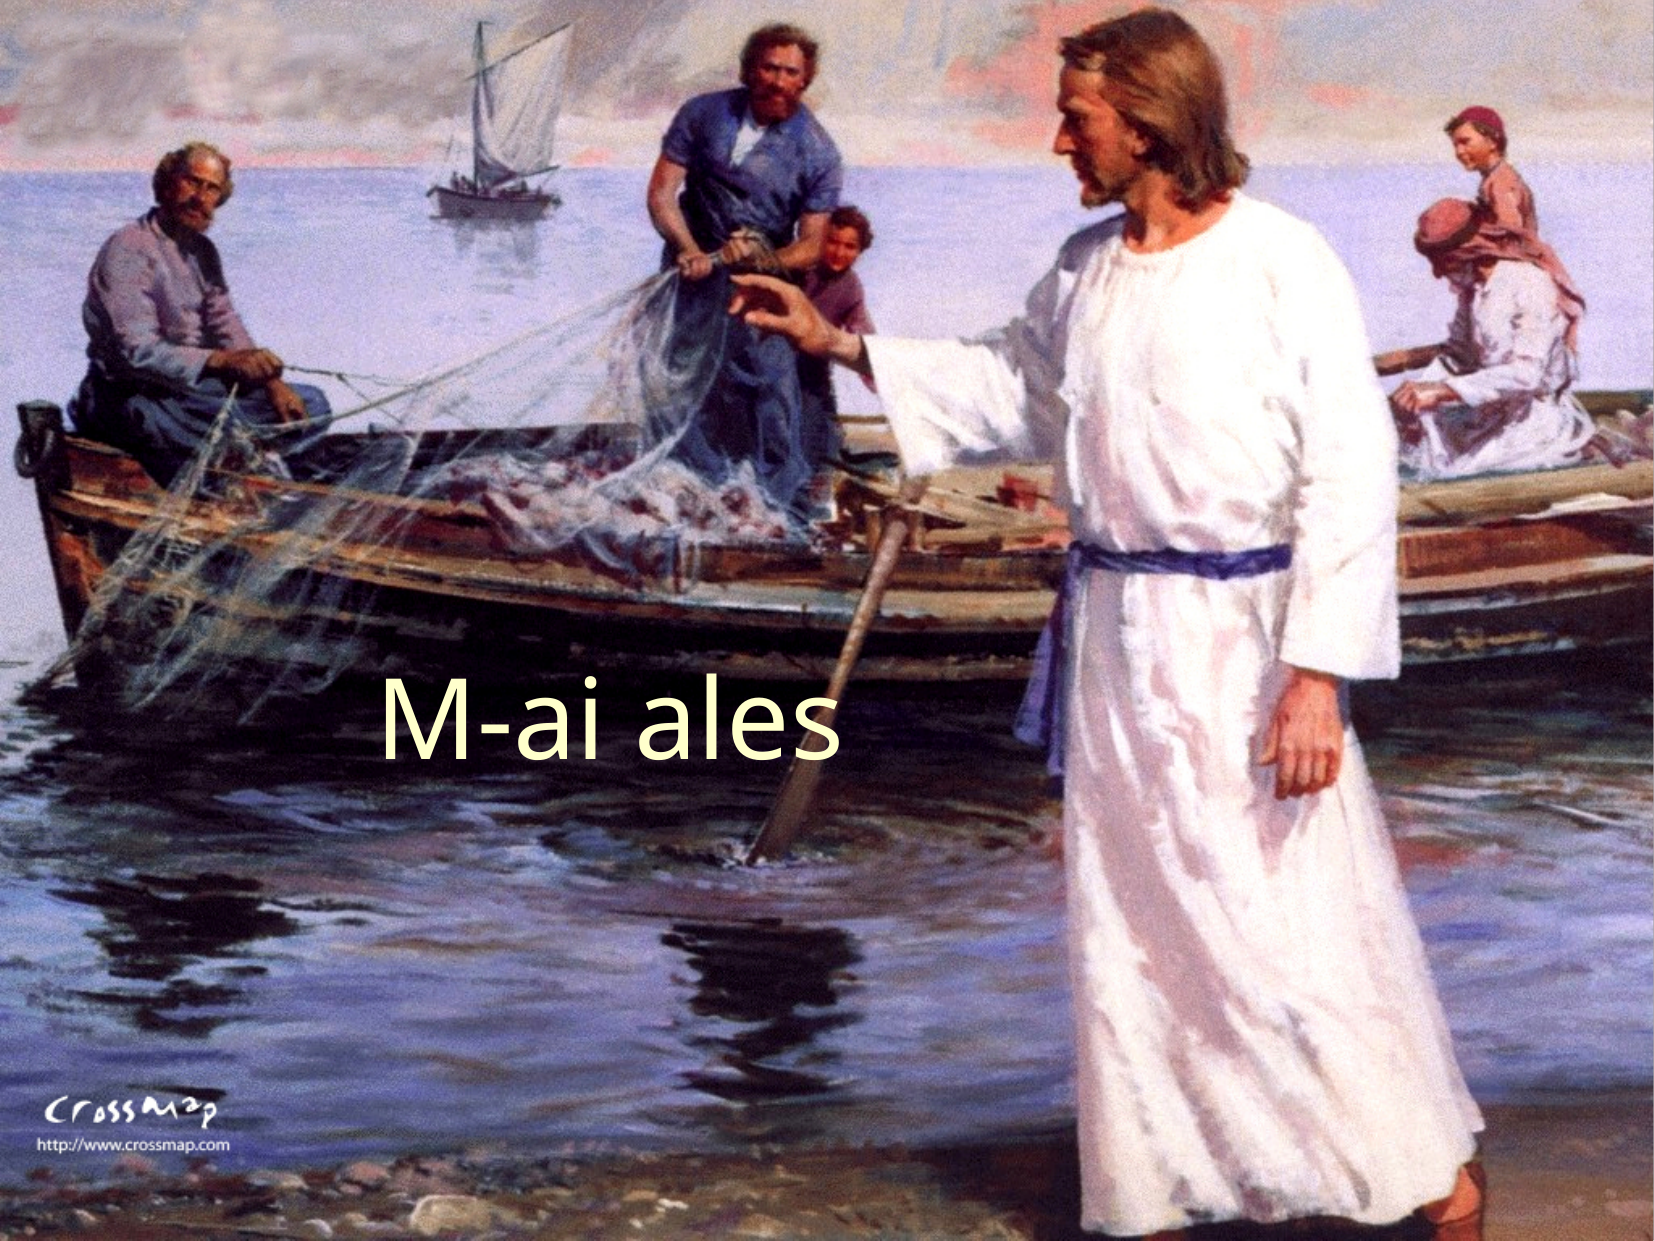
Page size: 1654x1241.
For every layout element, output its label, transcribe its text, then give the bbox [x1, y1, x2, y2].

picture [0, 0, 1654, 1241]
text_box M-ai ales [360, 631, 866, 773]
